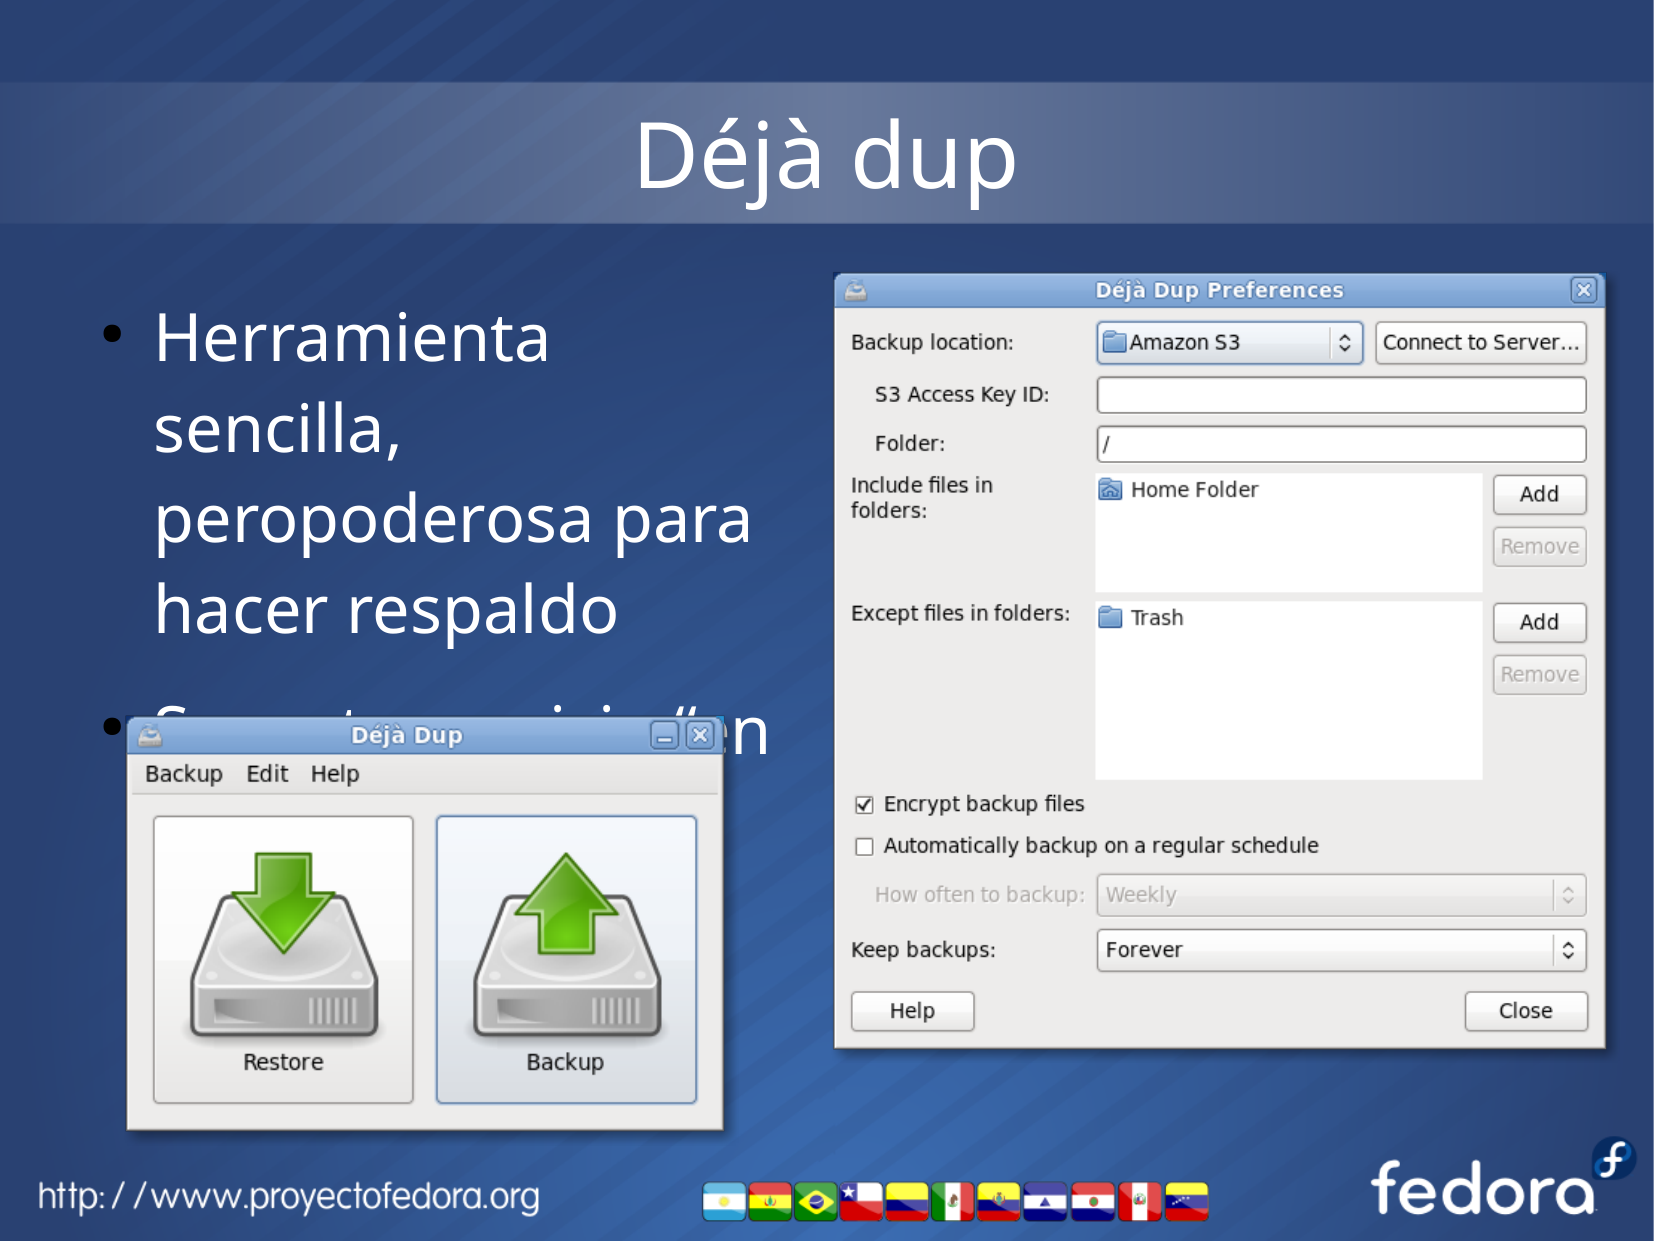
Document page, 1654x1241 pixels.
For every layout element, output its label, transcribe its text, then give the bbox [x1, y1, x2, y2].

list Herramienta sencilla, peropoderosa para hacer respaldo Soporta servicio “en la nube” [82, 290, 809, 1109]
picture [0, 0, 1654, 1241]
title Déjà dup [82, 49, 1571, 257]
